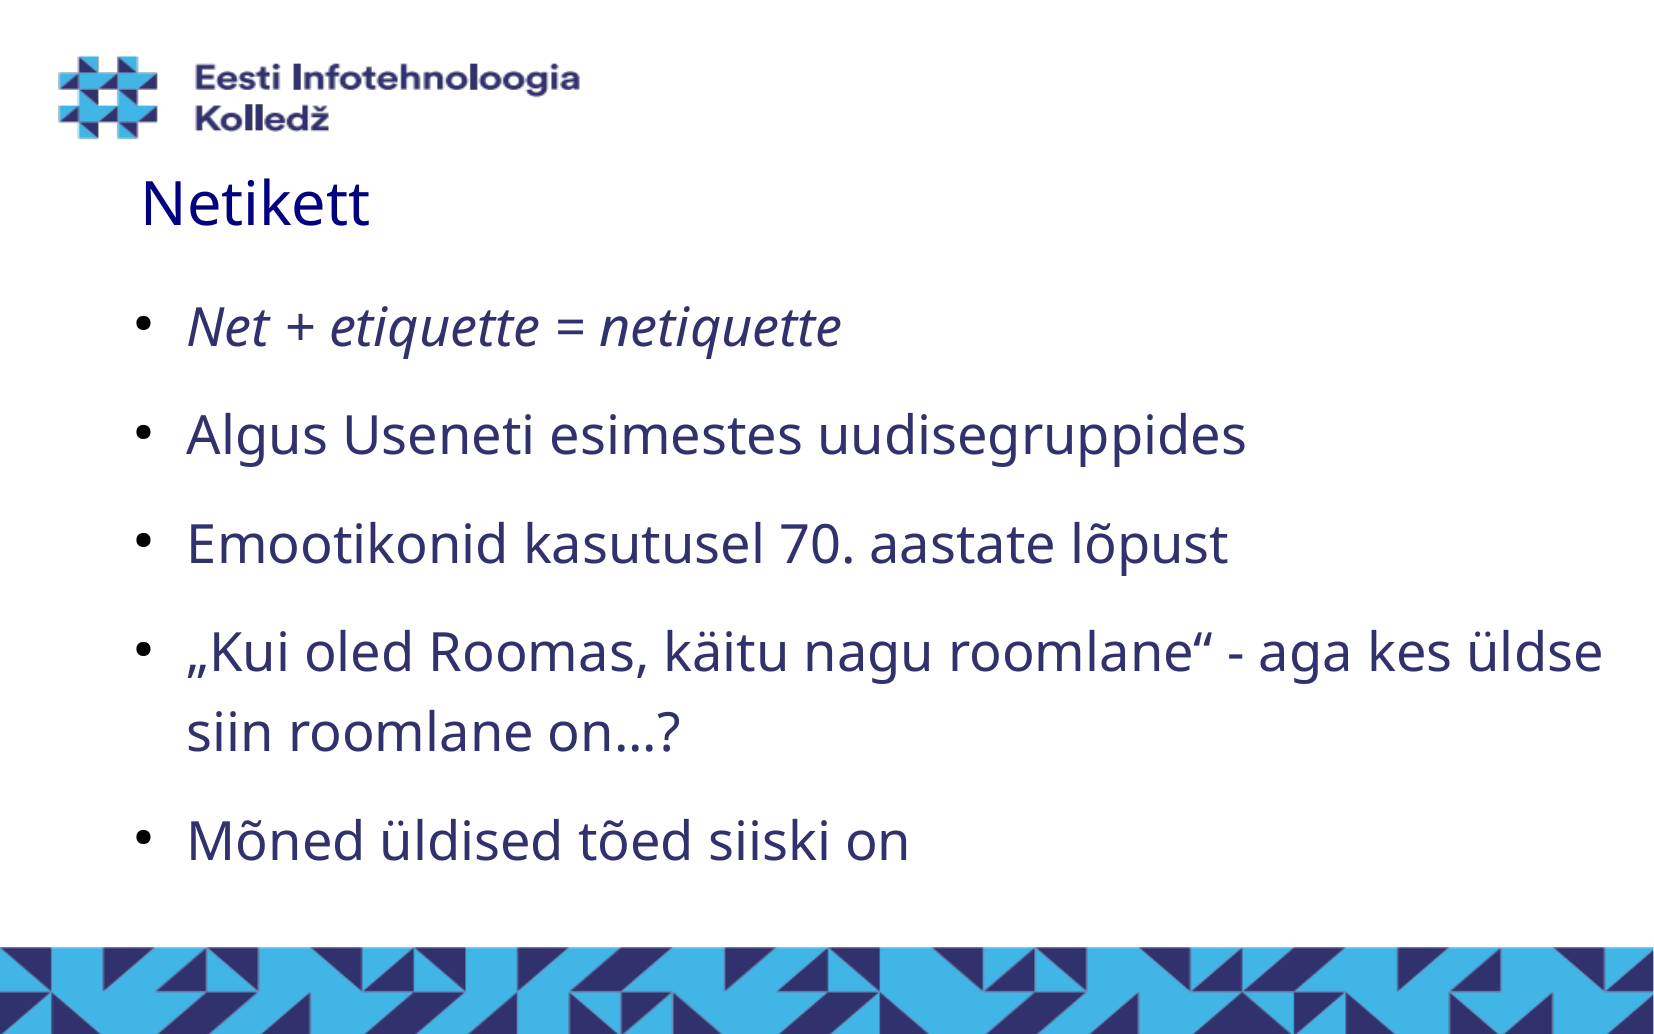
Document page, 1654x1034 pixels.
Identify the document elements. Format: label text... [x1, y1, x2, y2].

list Net + etiquette = netiquette Algus Useneti esimestes uudisegruppides Emootikonid kasutusel 70. aastate lõpust „Kui oled Roomas, käitu nagu roomlane“ - aga kes üldse siin roomlane on...? Mõned üldised tõed siiski on [116, 287, 1640, 1034]
title Netikett [63, 112, 448, 289]
